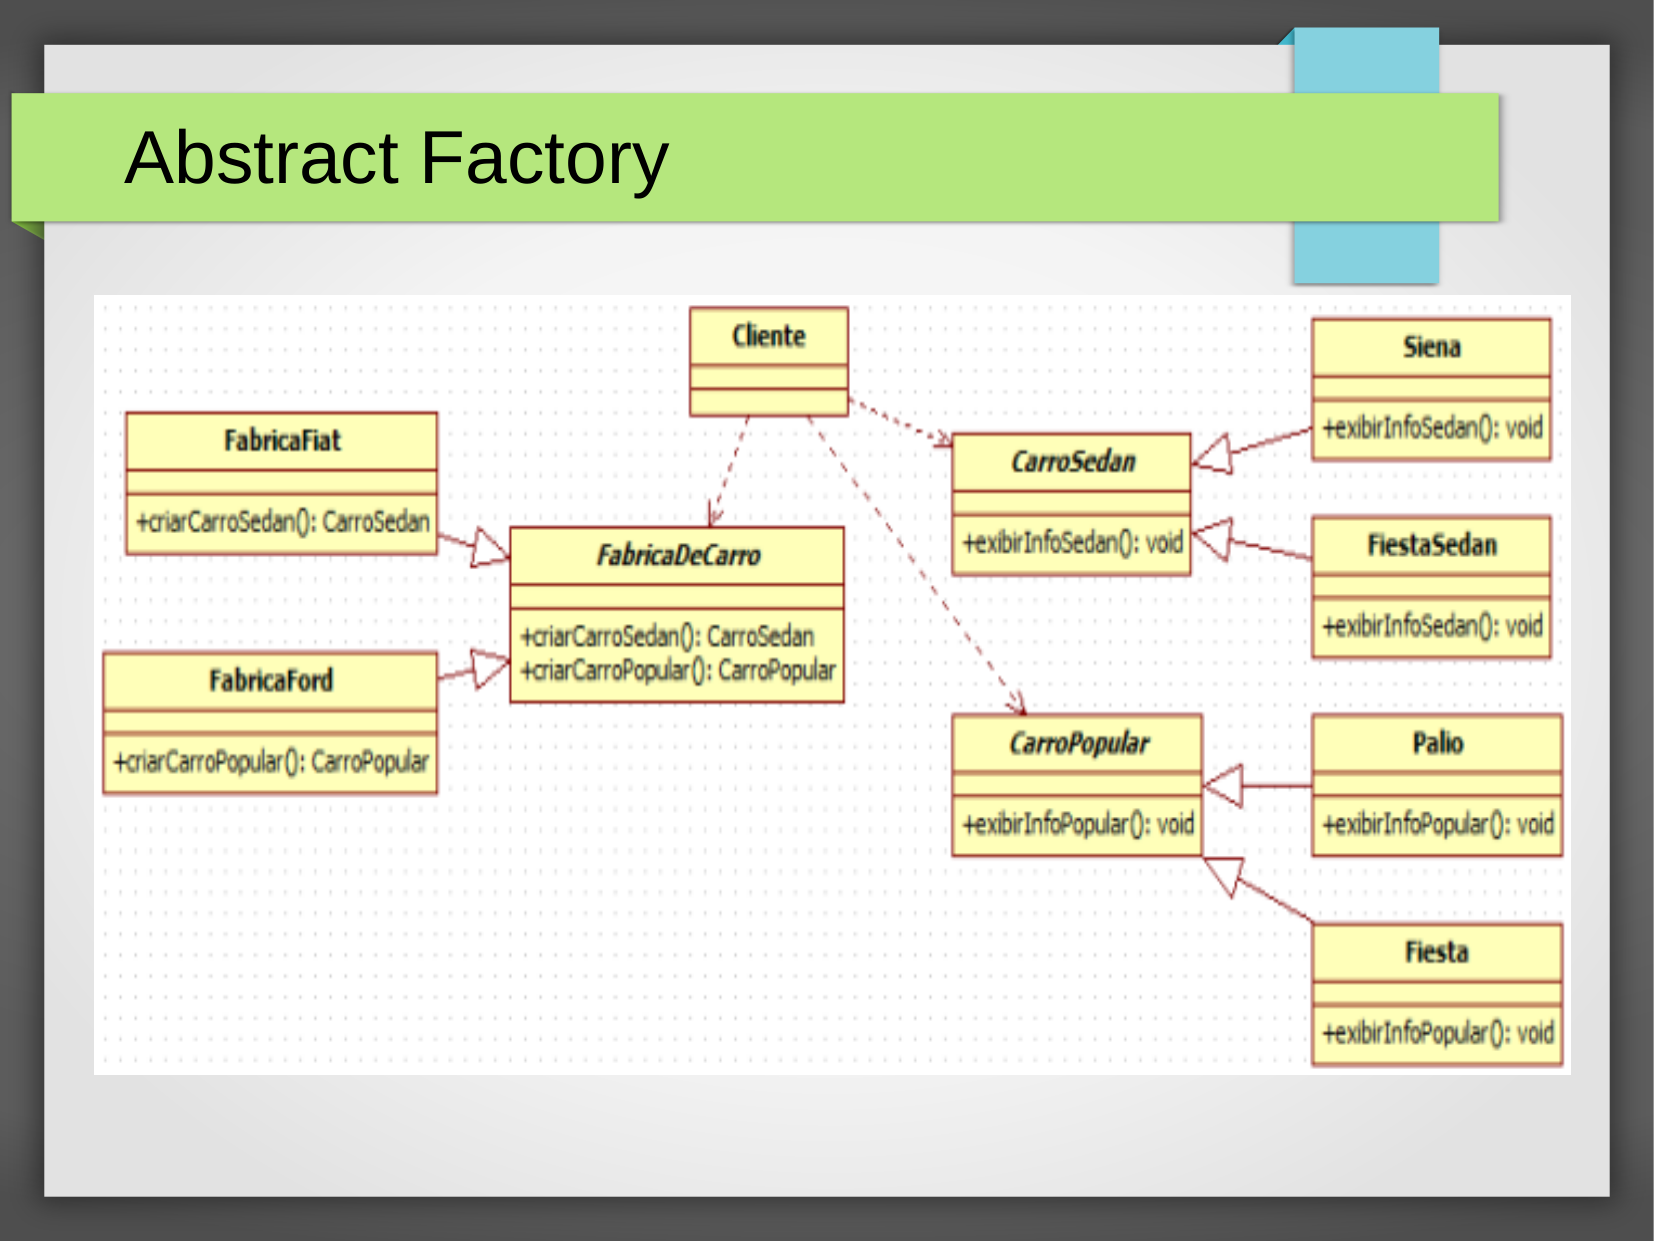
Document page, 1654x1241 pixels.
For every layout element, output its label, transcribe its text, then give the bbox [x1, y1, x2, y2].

picture [0, 0, 1654, 1241]
title Abstract Factory [82, 94, 1264, 213]
